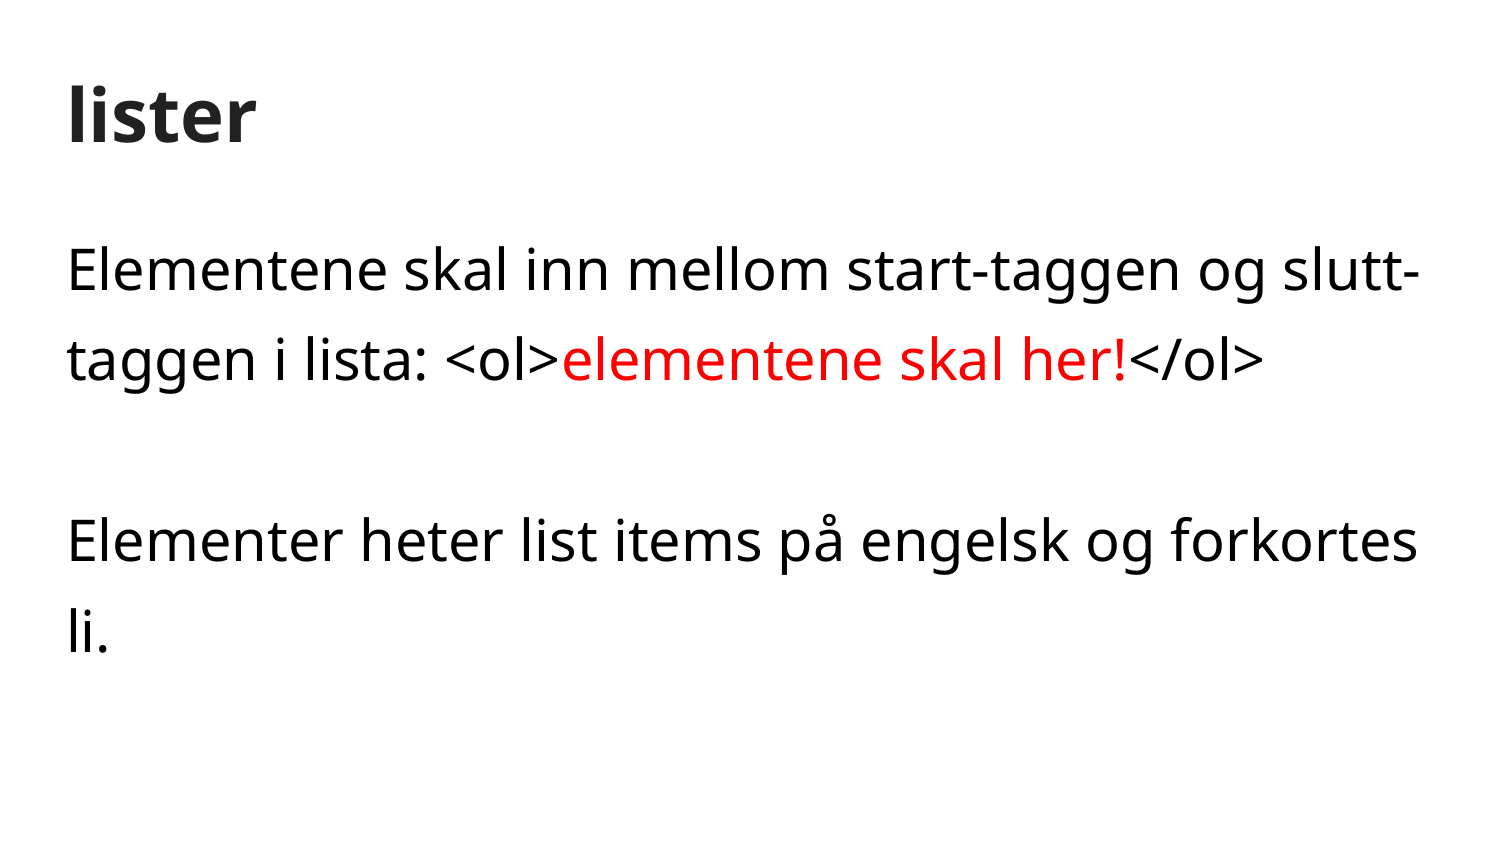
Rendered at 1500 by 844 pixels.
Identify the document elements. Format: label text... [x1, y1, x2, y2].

title lister [51, 48, 1449, 180]
list Elementene skal inn mellom start-taggen og slutt-taggen i lista: <ol>elementene skal her!</ol> Elementer heter list items på engelsk og forkortes li. [51, 201, 1449, 750]
